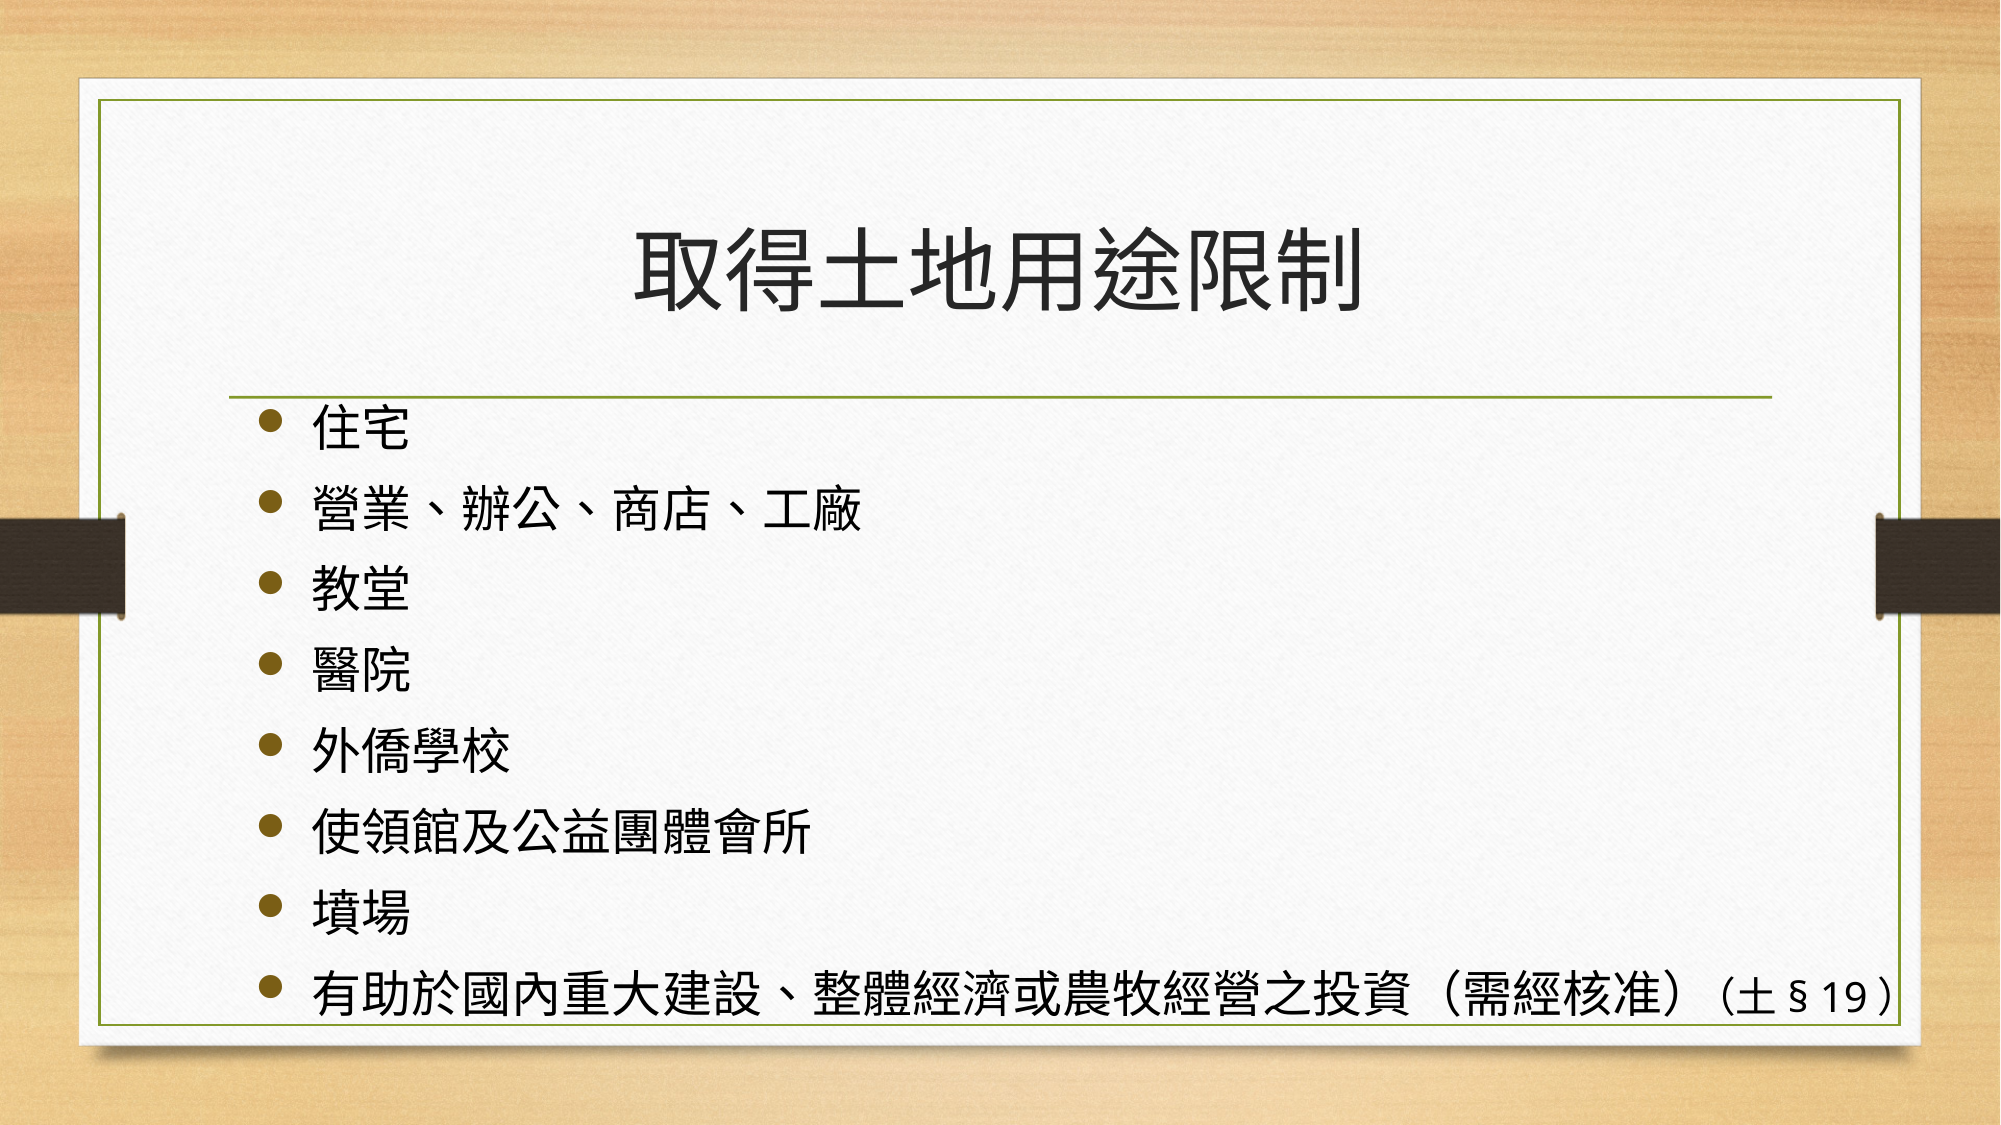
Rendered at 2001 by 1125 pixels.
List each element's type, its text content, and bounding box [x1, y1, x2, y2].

title 取得土地用途限制 [212, 161, 1788, 375]
picture [0, 0, 2001, 1125]
text_box （土§ 19） [1679, 963, 1935, 1028]
text_box 住宅 營業、辦公、商店、工廠 教堂 醫院 外僑學校 使領館及公益團體會所 墳場 有助於國內重大建設、整體經濟或農牧經營之投資（需經核准） [240, 388, 1857, 1077]
